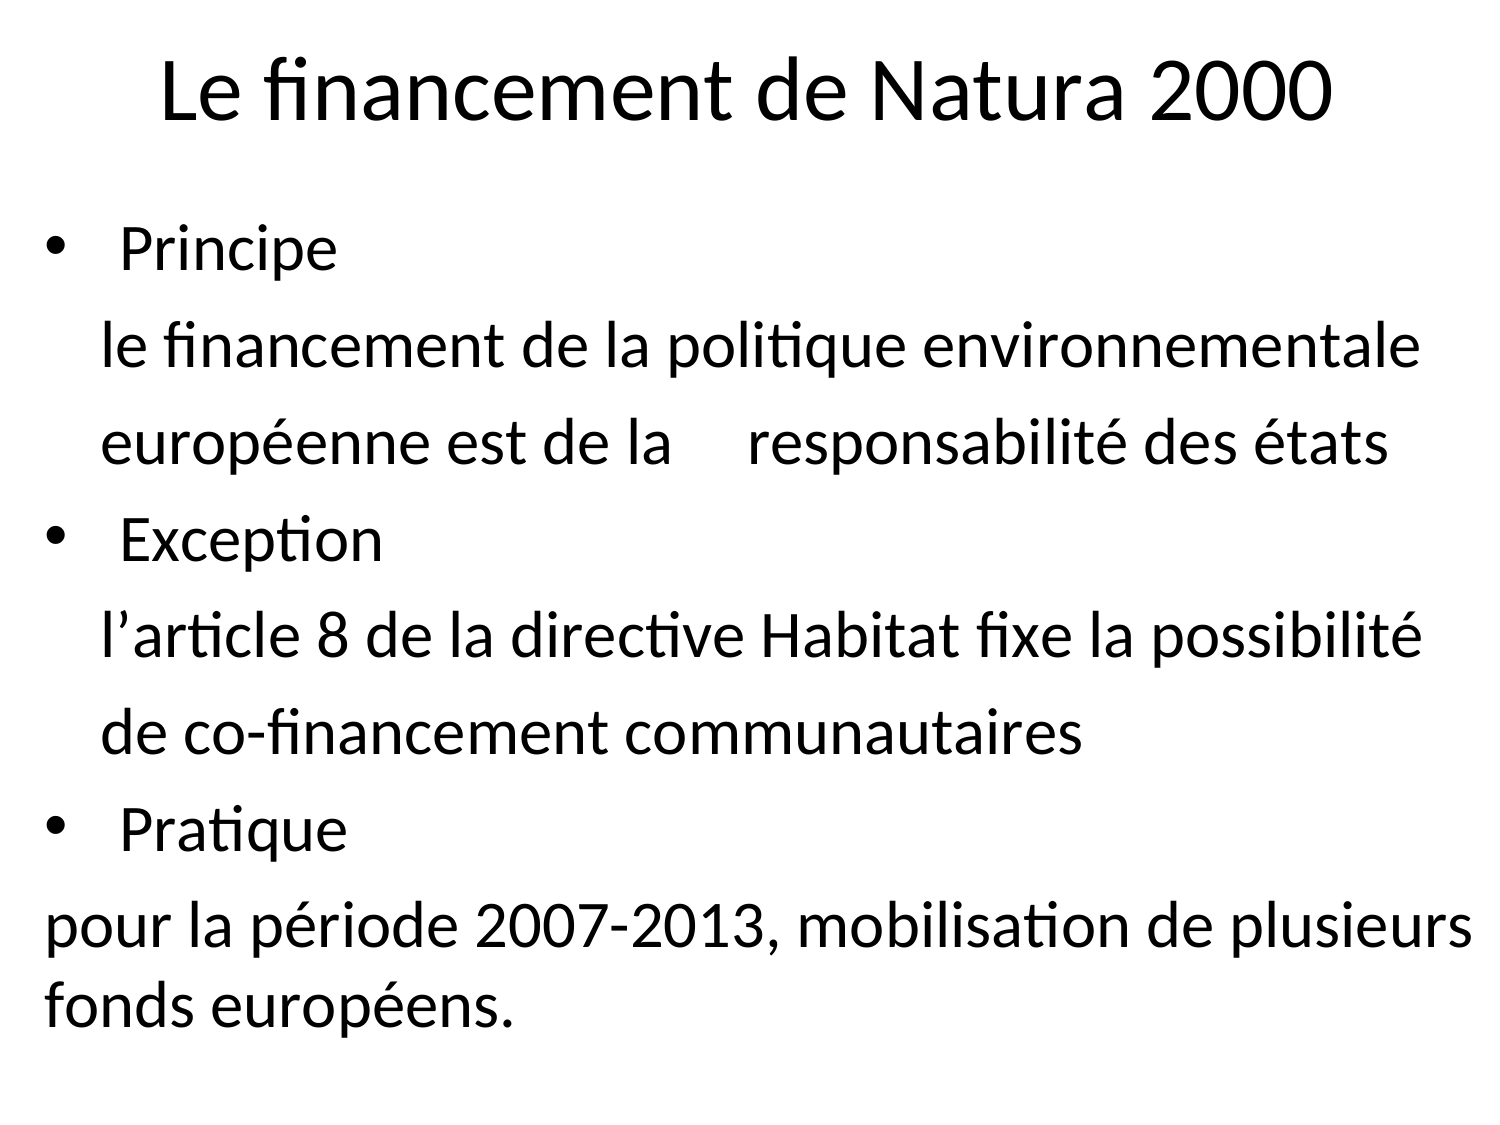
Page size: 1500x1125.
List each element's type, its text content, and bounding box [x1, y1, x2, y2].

title Le financement de Natura 2000 [75, 21, 1421, 196]
list Principe le financement de la politique environnementale européenne est de la responsabilité des états Exception l’article 8 de la directive Habitat fixe la possibilité de co-financement communautaires Pratique pour la période 2007-2013, mobilisation de plusieurs fonds européens. [29, 196, 1500, 1125]
